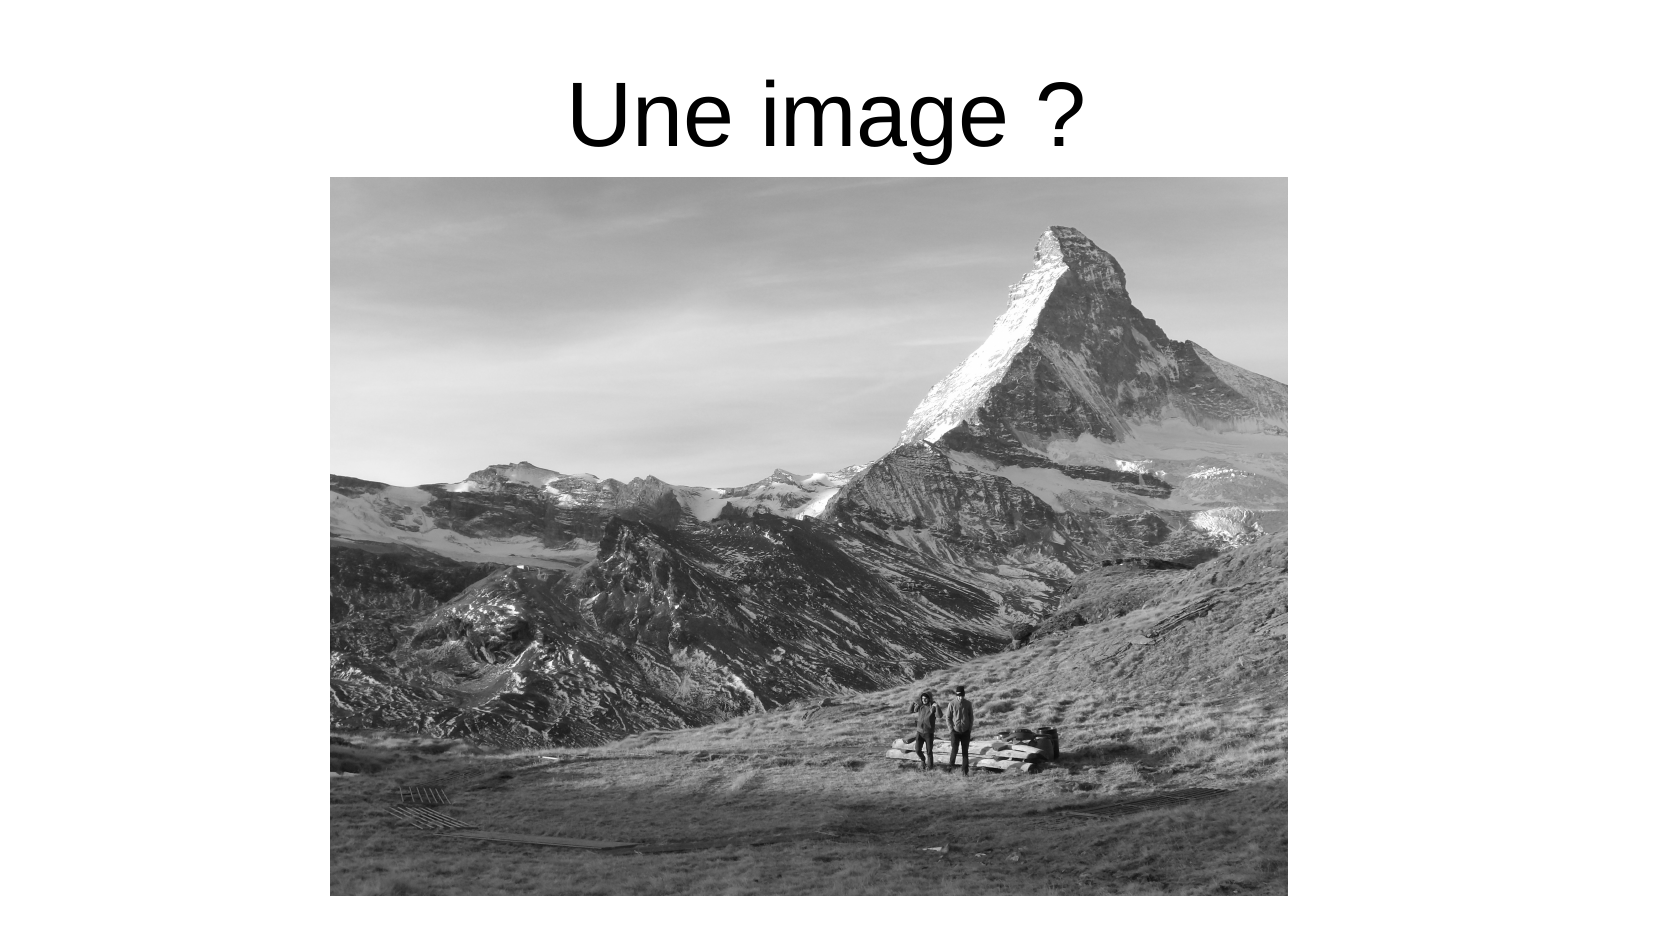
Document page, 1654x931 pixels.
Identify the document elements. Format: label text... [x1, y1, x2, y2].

title Une image ? [82, 37, 1571, 193]
picture [330, 177, 1288, 896]
